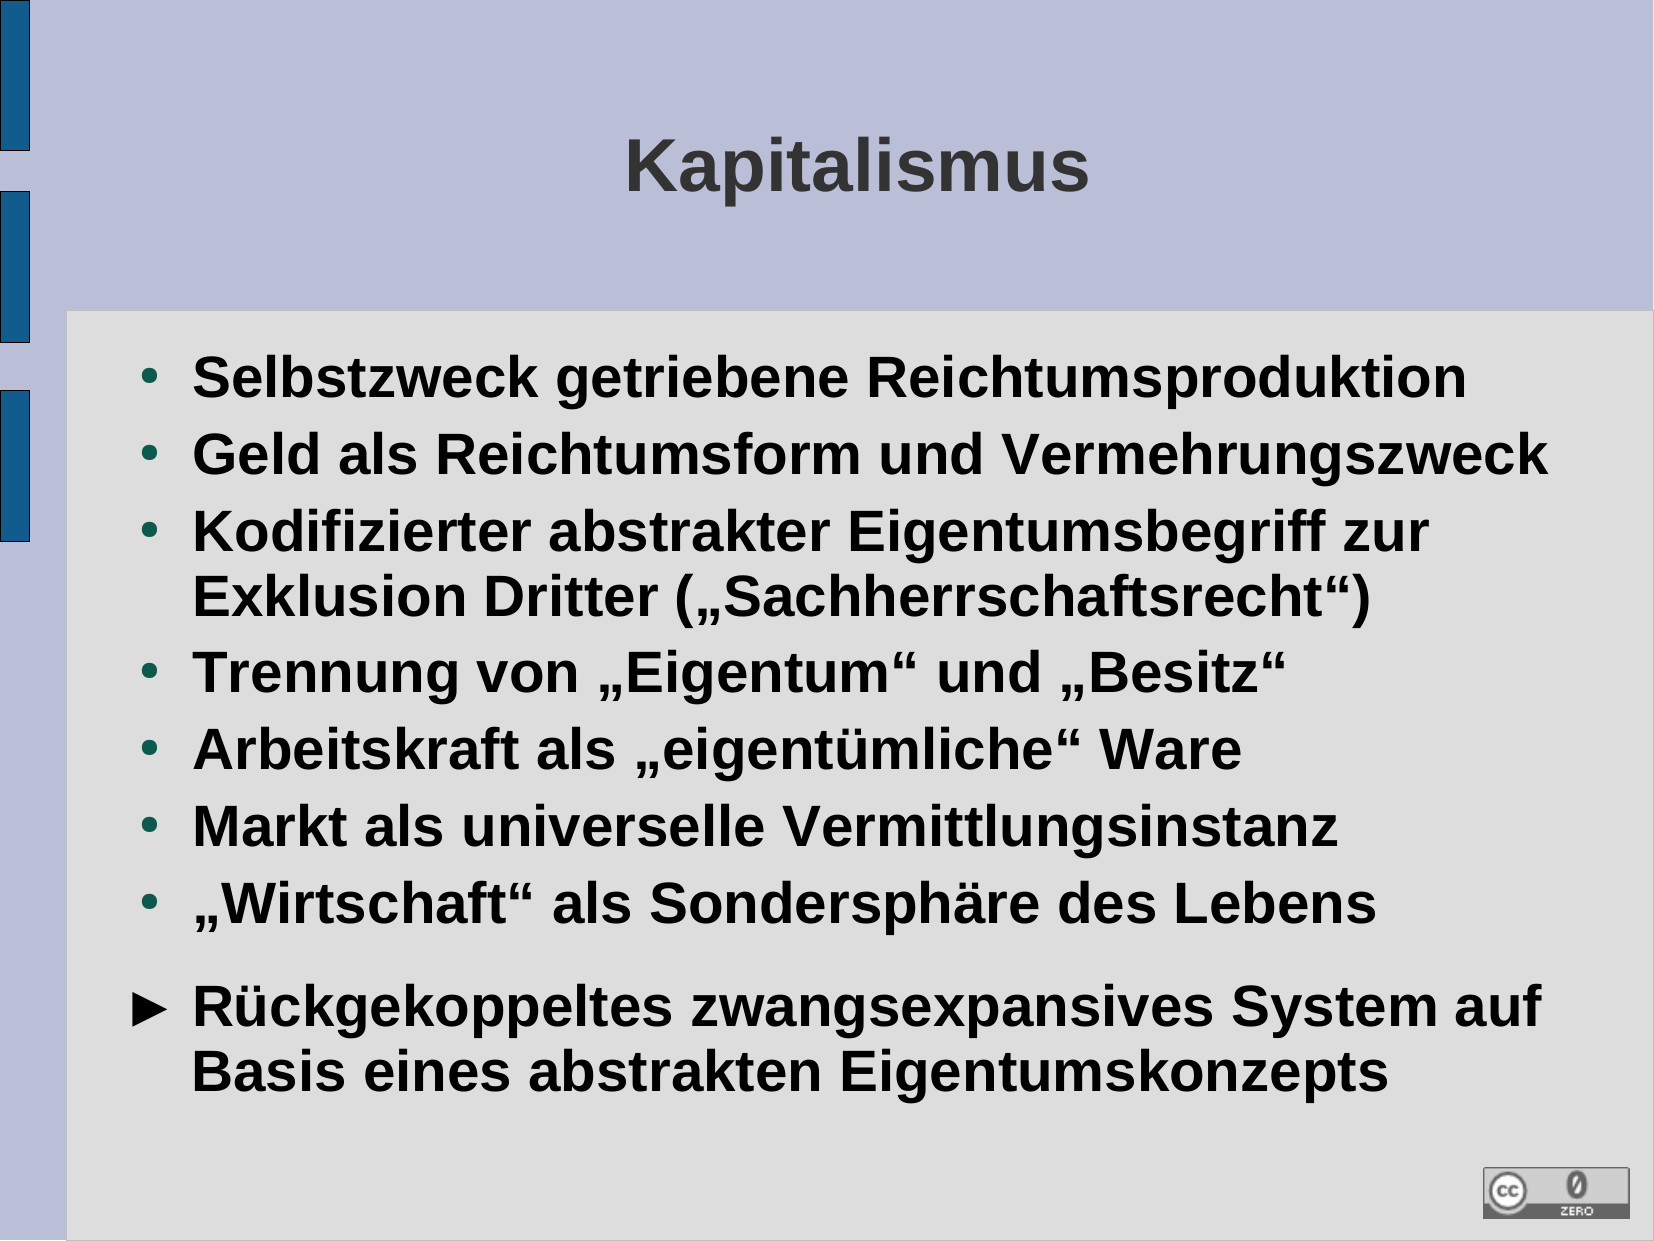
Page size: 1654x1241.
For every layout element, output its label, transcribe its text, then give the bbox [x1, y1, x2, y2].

list Selbstzweck getriebene Reichtumsproduktion Geld als Reichtumsform und Vermehrungszweck Kodifizierter abstrakter Eigentumsbegriff zur Exklusion Dritter („Sachherrschaftsrecht“) Trennung von „Eigentum“ und „Besitz“ Arbeitskraft als „eigentümliche“ Ware Markt als universelle Vermittlungsinstanz „Wirtschaft“ als Sondersphäre des Lebens ► Rückgekoppeltes zwangsexpansives System auf Basis eines abstrakten Eigentumskonzepts [121, 344, 1595, 1137]
title Kapitalismus [121, 61, 1595, 269]
picture [1483, 1167, 1630, 1219]
